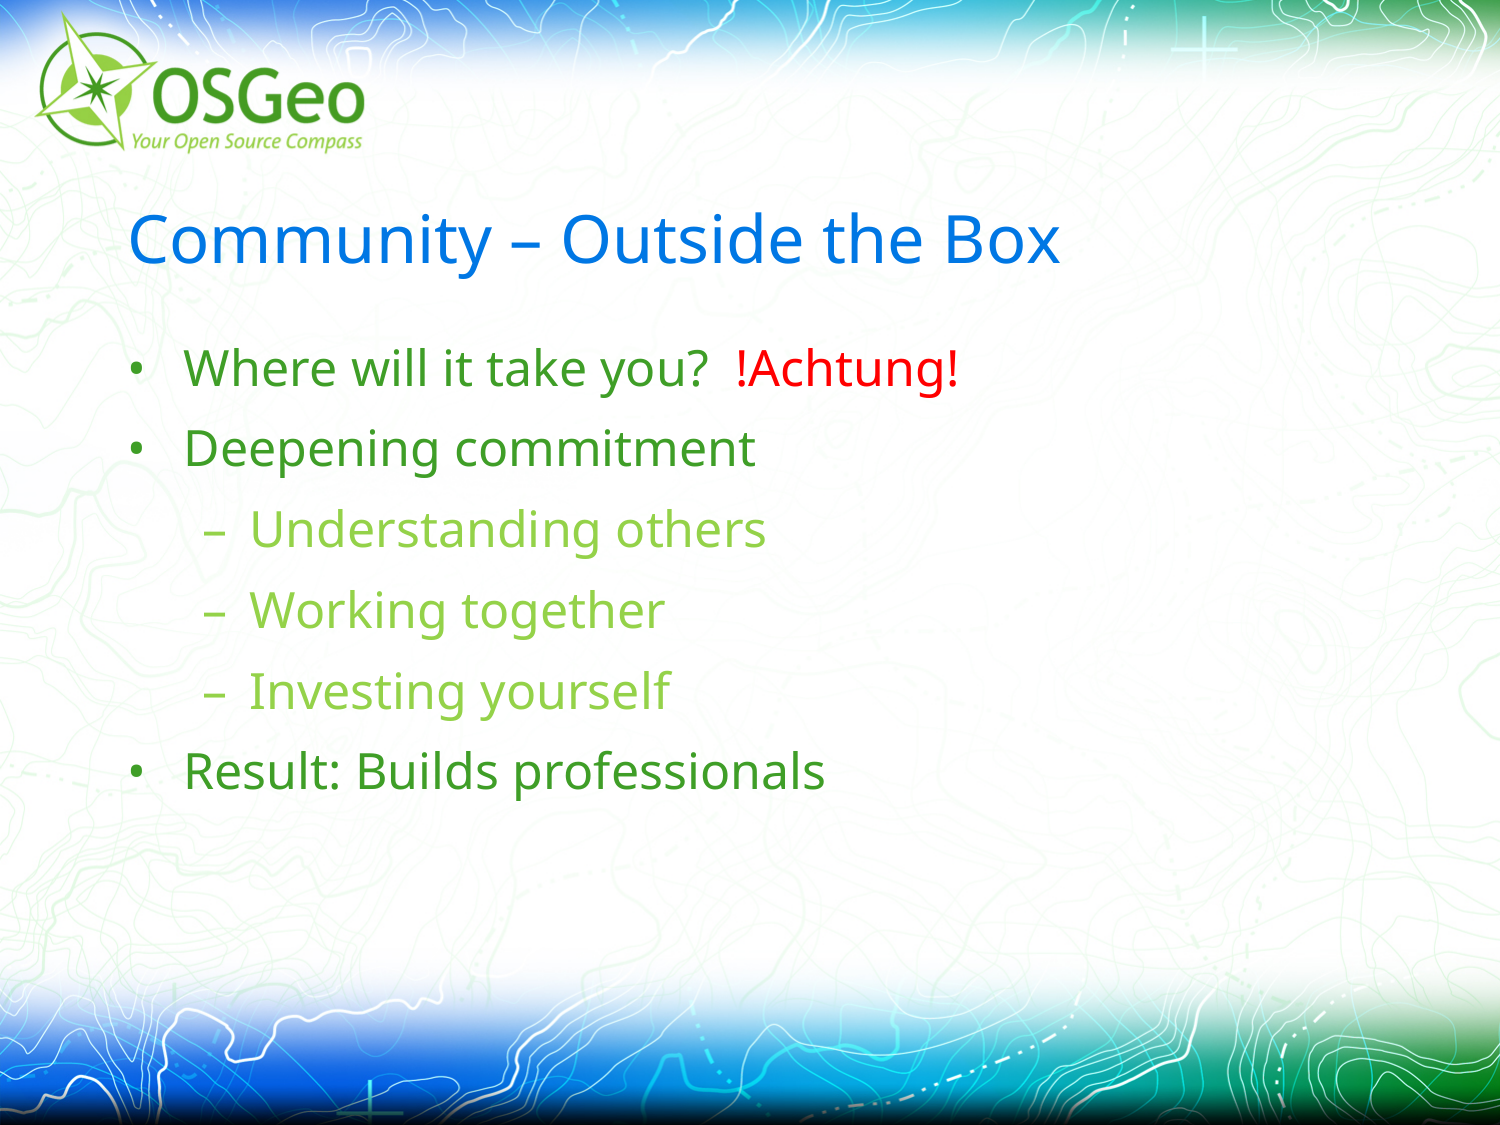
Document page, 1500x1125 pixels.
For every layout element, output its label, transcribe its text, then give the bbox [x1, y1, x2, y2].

list Where will it take you? !Achtung! Deepening commitment Understanding others Working together Investing yourself Result: Builds professionals [112, 324, 1388, 1068]
picture [0, 0, 1500, 1125]
title Community – Outside the Box [112, 187, 1388, 288]
